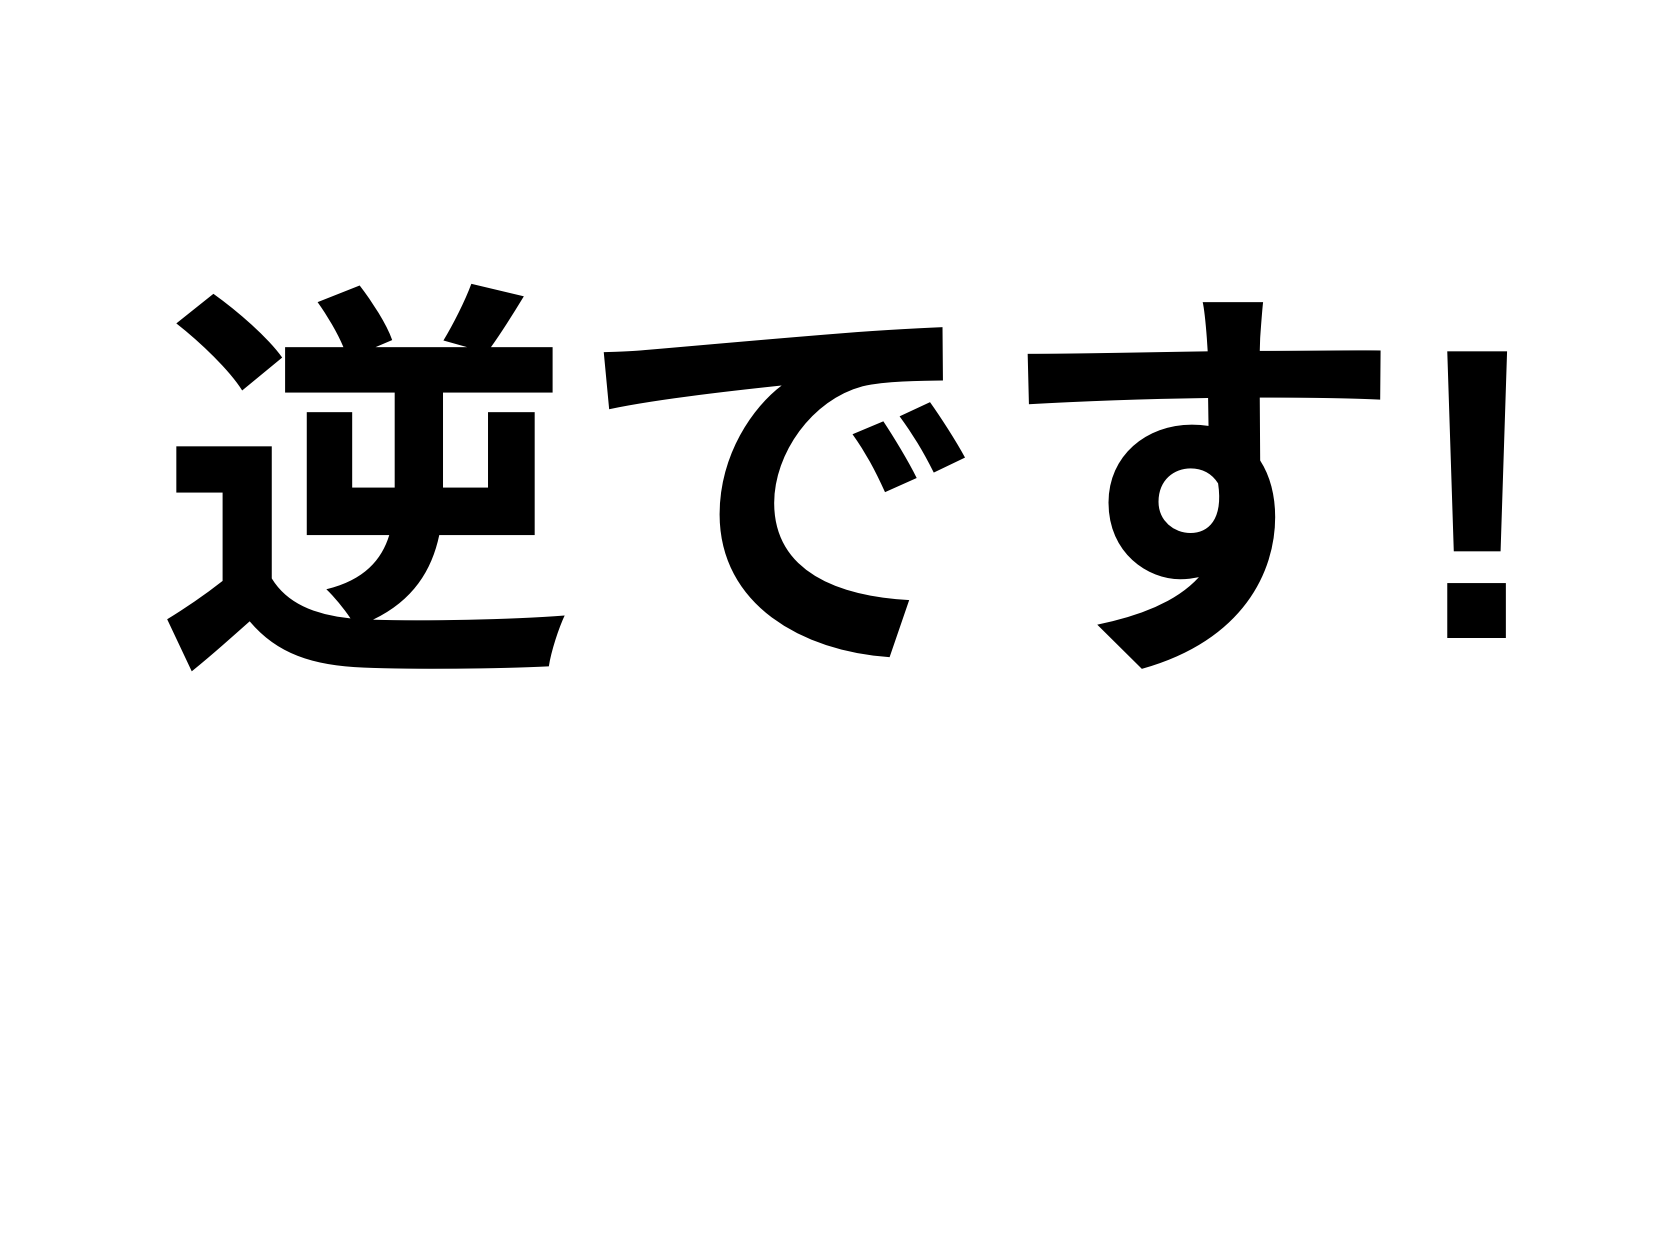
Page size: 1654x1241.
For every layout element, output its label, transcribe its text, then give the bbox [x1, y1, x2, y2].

text_box 逆です! [143, 147, 1506, 628]
